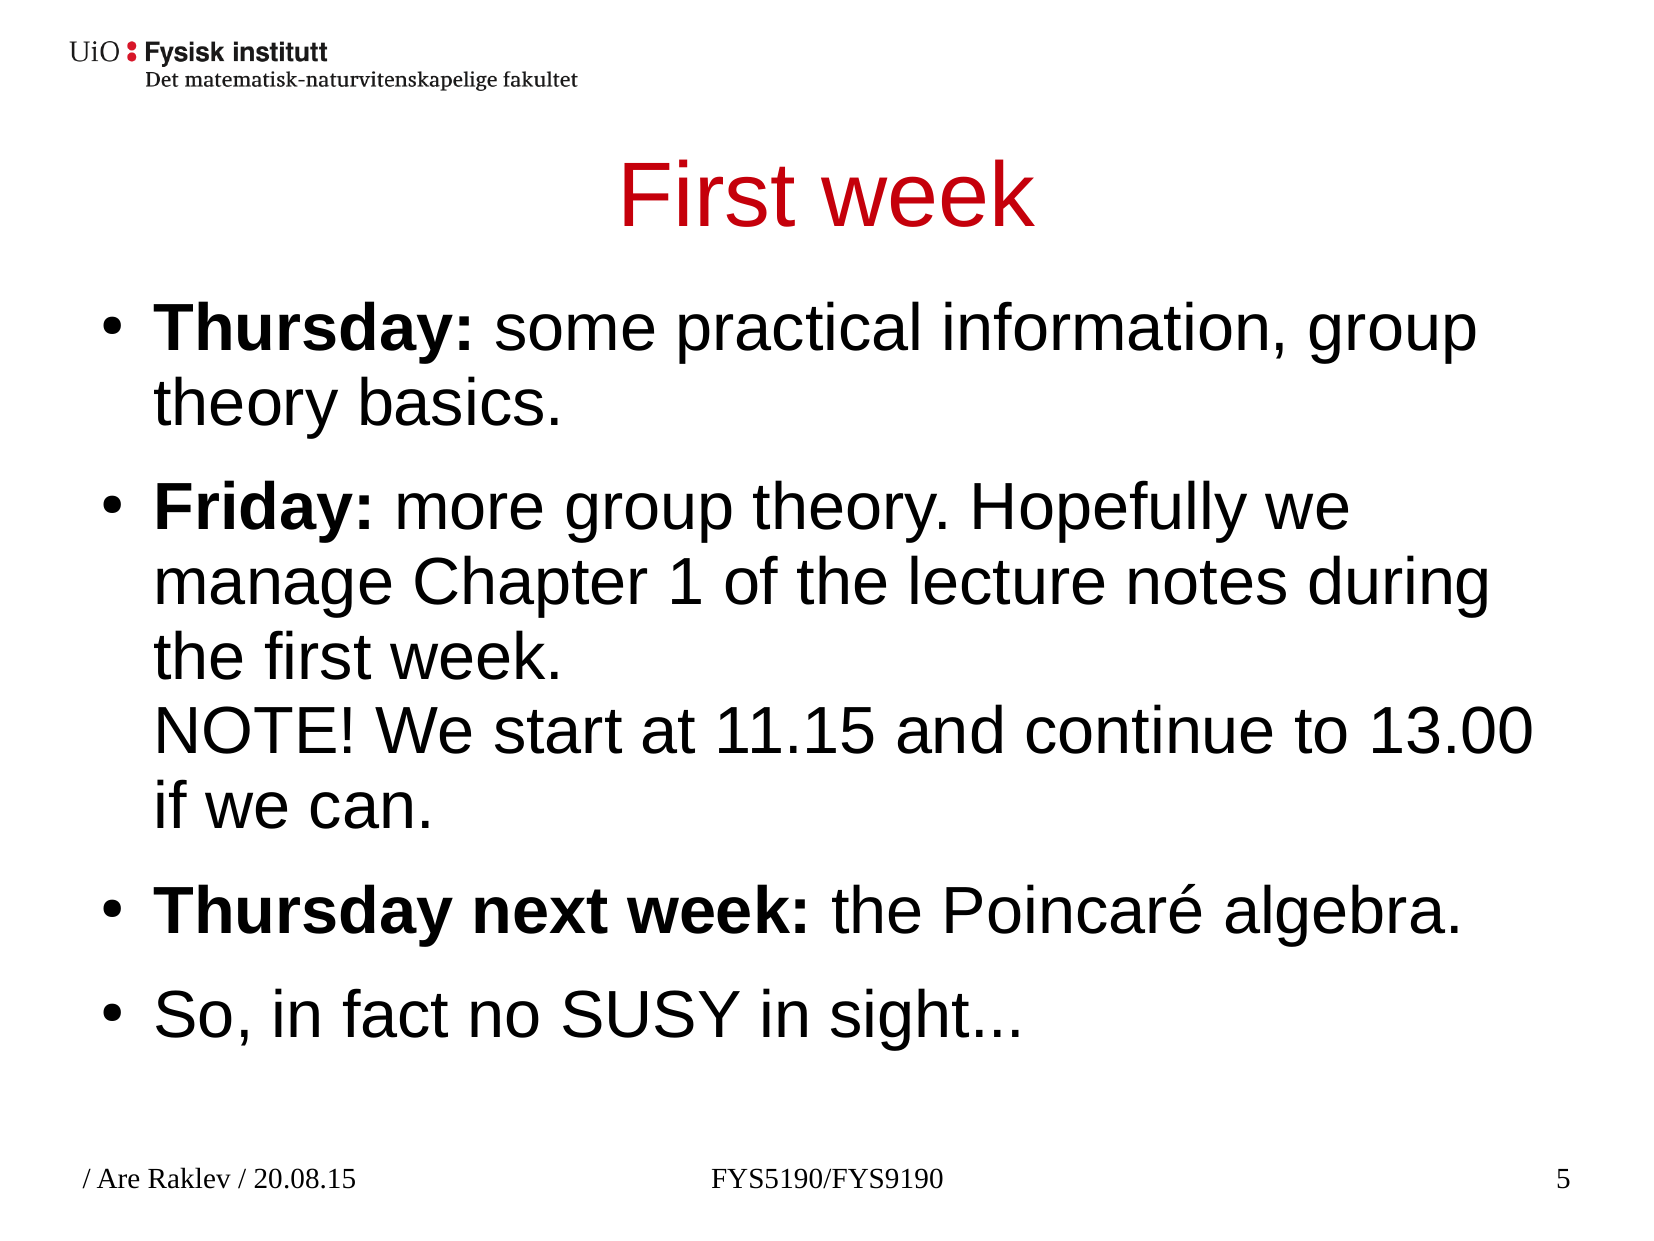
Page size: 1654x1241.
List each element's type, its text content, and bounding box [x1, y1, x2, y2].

picture [68, 37, 581, 93]
title First week [82, 90, 1571, 290]
list Thursday: some practical information, group theory basics. Friday: more group theory. Hopefully we manage Chapter 1 of the lecture notes during the first week. NOTE! We start at 11.15 and continue to 13.00 if we can. Thursday next week: the Poincaré algebra. So, in fact no SUSY in sight... [82, 290, 1571, 1094]
